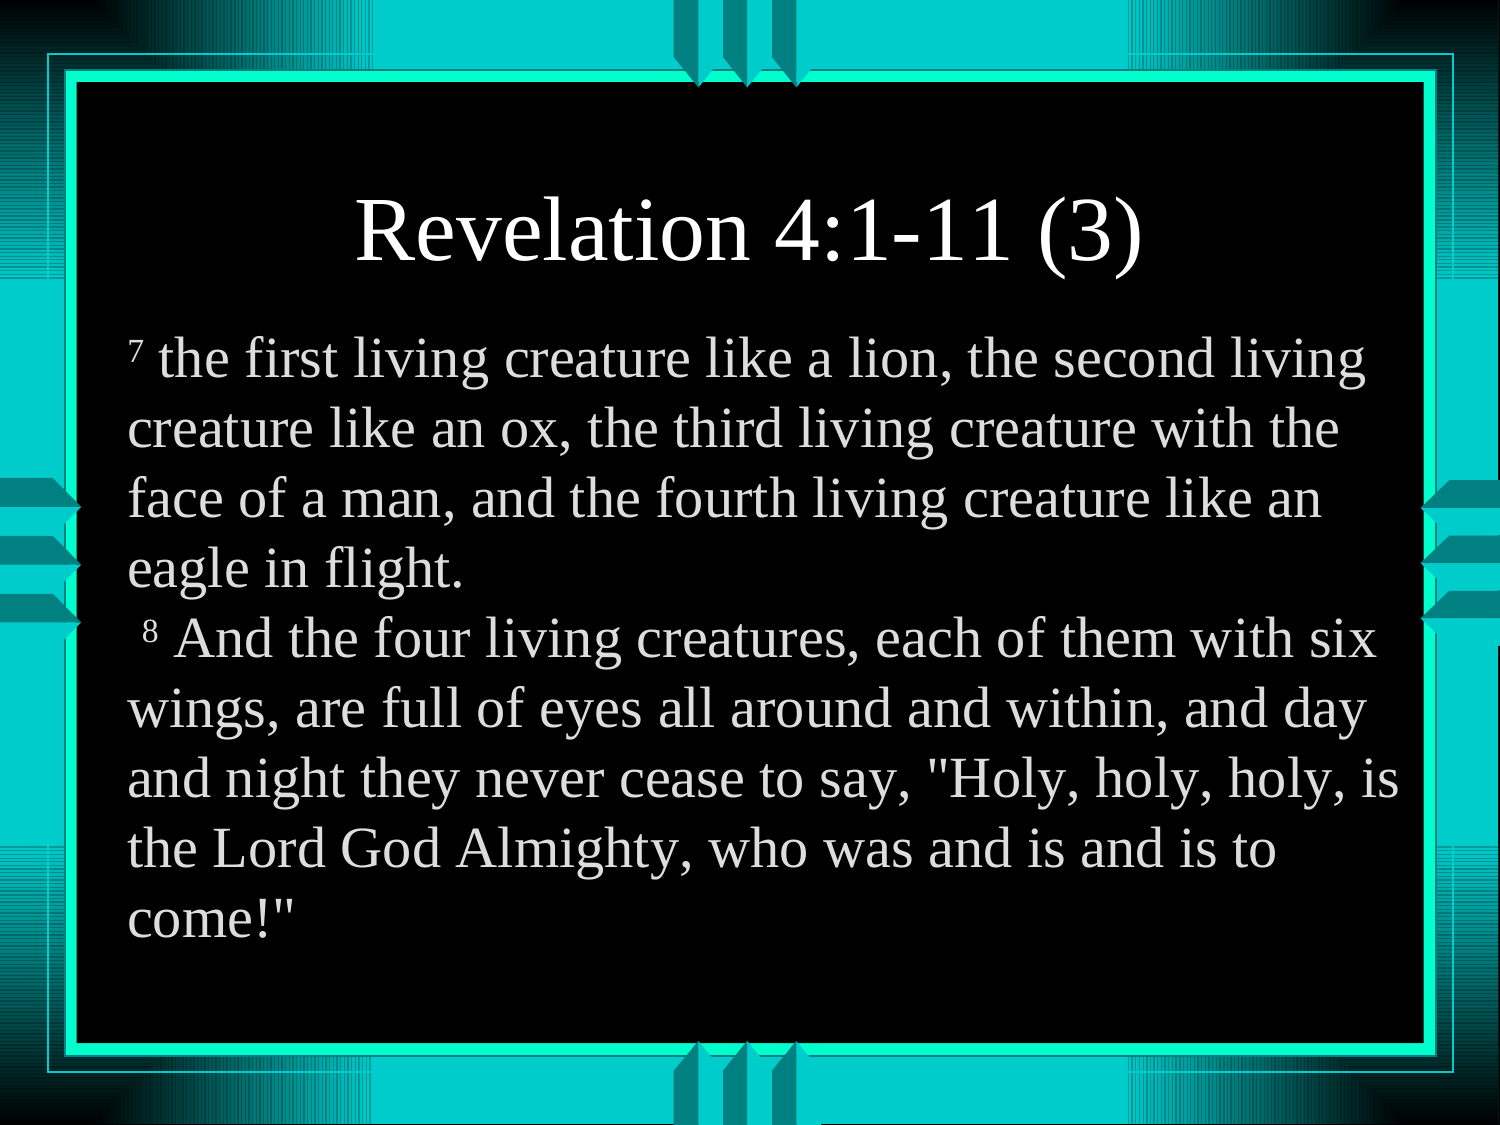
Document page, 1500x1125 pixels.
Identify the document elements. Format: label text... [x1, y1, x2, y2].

title Revelation 4:1-11 (3) [112, 99, 1388, 288]
text_box 7 the first living creature like a lion, the second living creature like an ox, the third living creature with the face of a man, and the fourth living creature like an eagle in flight. 8 And the four living creatures, each of them with six wings, are full of eyes all around and within, and day and night they never cease to say, "Holy, holy, holy, is the Lord God Almighty, who was and is and is to come!" [112, 311, 1426, 957]
